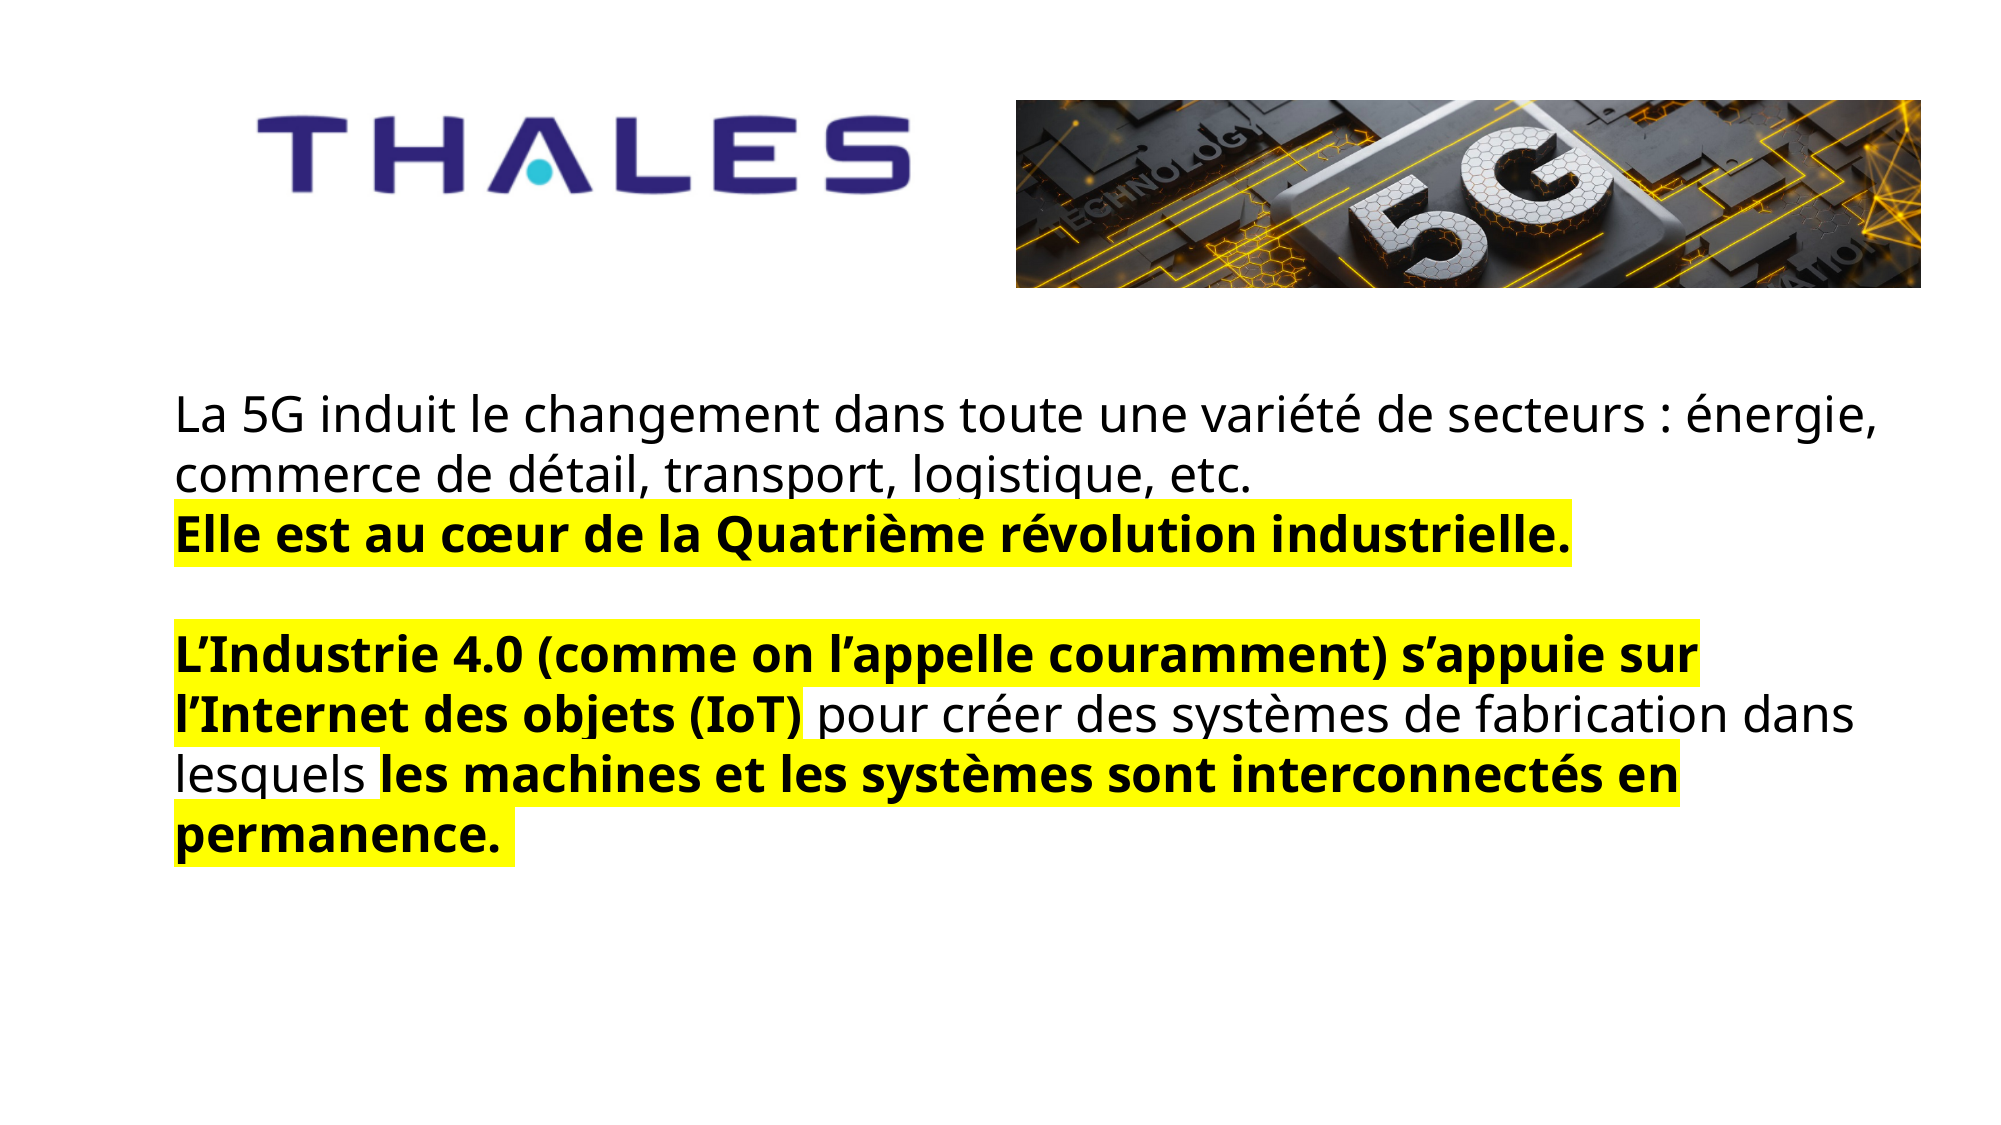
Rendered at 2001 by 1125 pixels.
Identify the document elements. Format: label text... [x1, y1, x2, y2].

text_box La 5G induit le changement dans toute une variété de secteurs : énergie, commerce de détail, transport, logistique, etc. Elle est au cœur de la Quatrième révolution industrielle. L’Industrie 4.0 (comme on l’appelle couramment) s’appuie sur l’Internet des objets (IoT) pour créer des systèmes de fabrication dans lesquels les machines et les systèmes sont interconnectés en permanence. [159, 375, 1921, 870]
picture [1016, 100, 1921, 288]
picture [238, 100, 931, 211]
